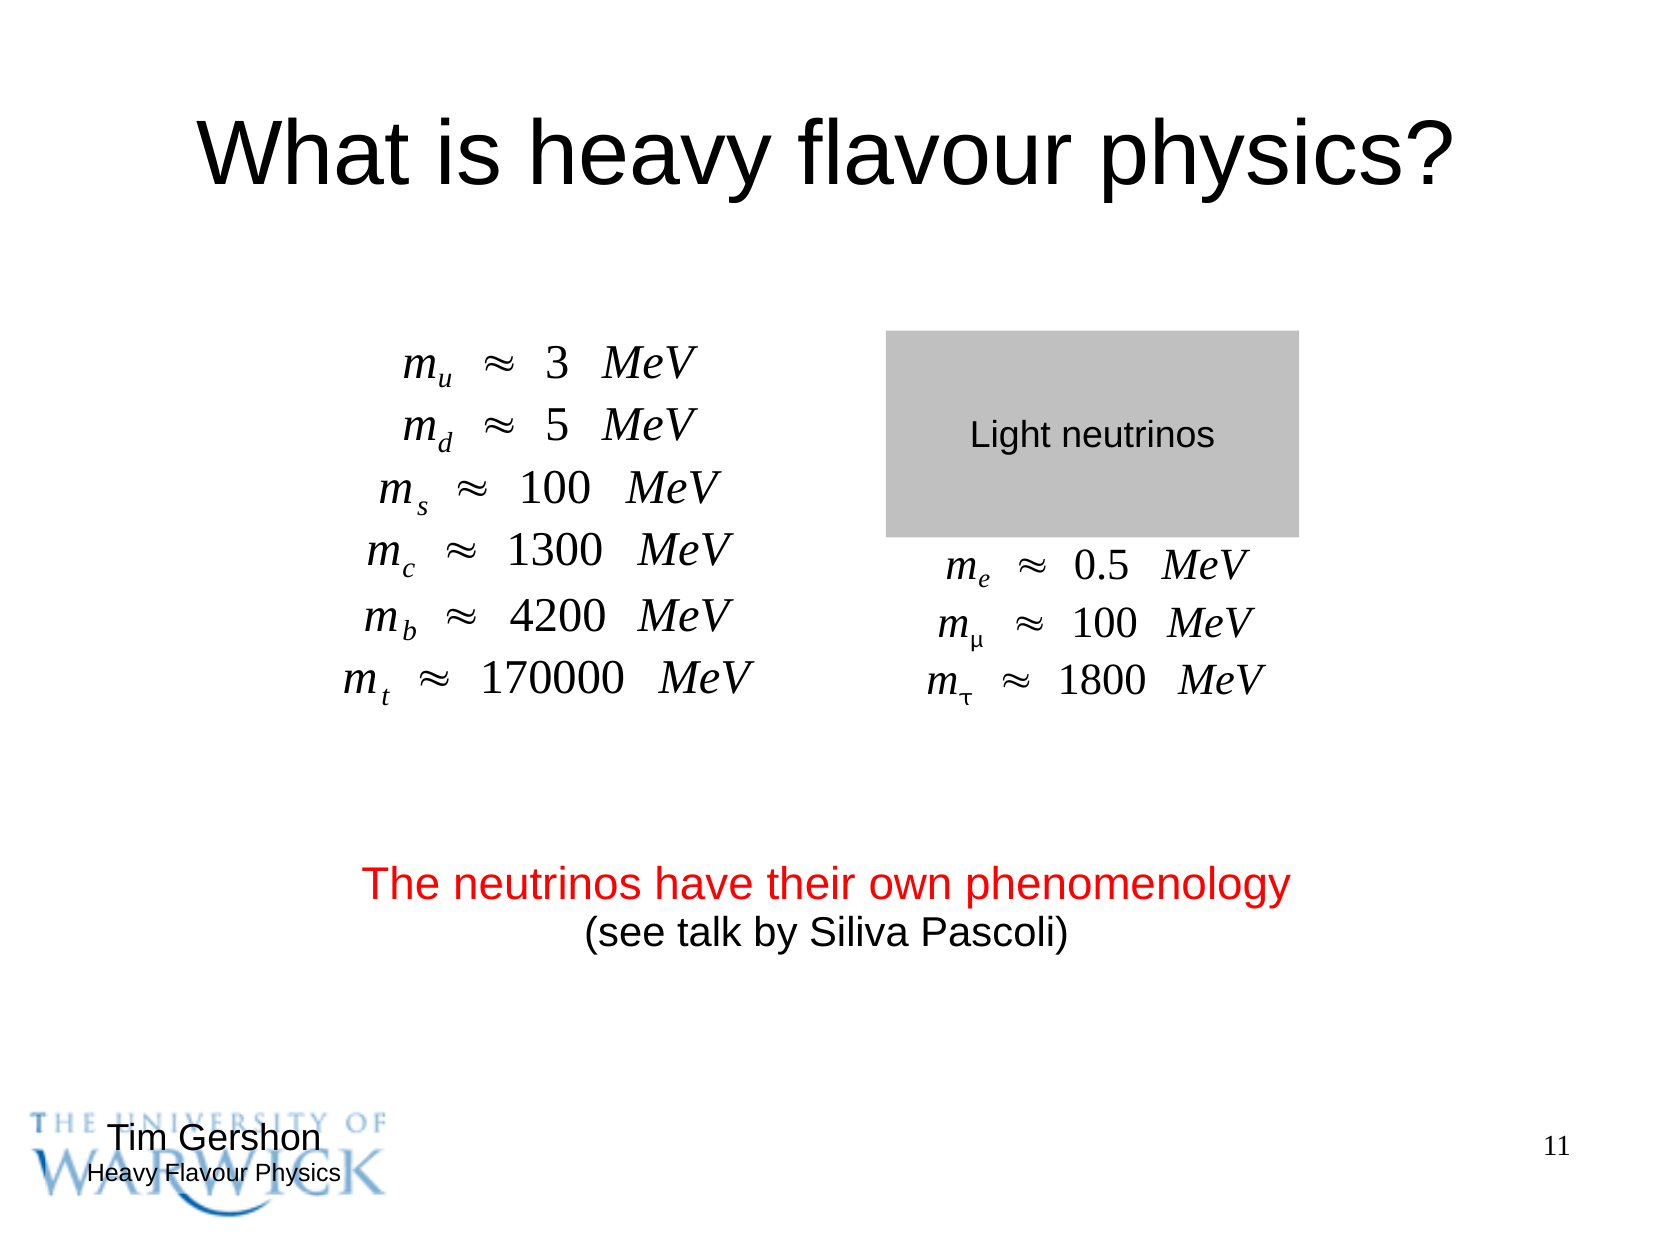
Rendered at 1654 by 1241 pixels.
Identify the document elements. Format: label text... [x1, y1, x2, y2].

text_box The neutrinos have their own phenomenology (see talk by Siliva Pascoli) [310, 850, 1344, 963]
text_box Light neutrinos [885, 330, 1300, 538]
chart [330, 333, 1273, 711]
title What is heavy flavour physics? [82, 49, 1571, 257]
text_box Tim Gershon Heavy Flavour Physics [45, 1108, 383, 1194]
picture [19, 1106, 406, 1232]
